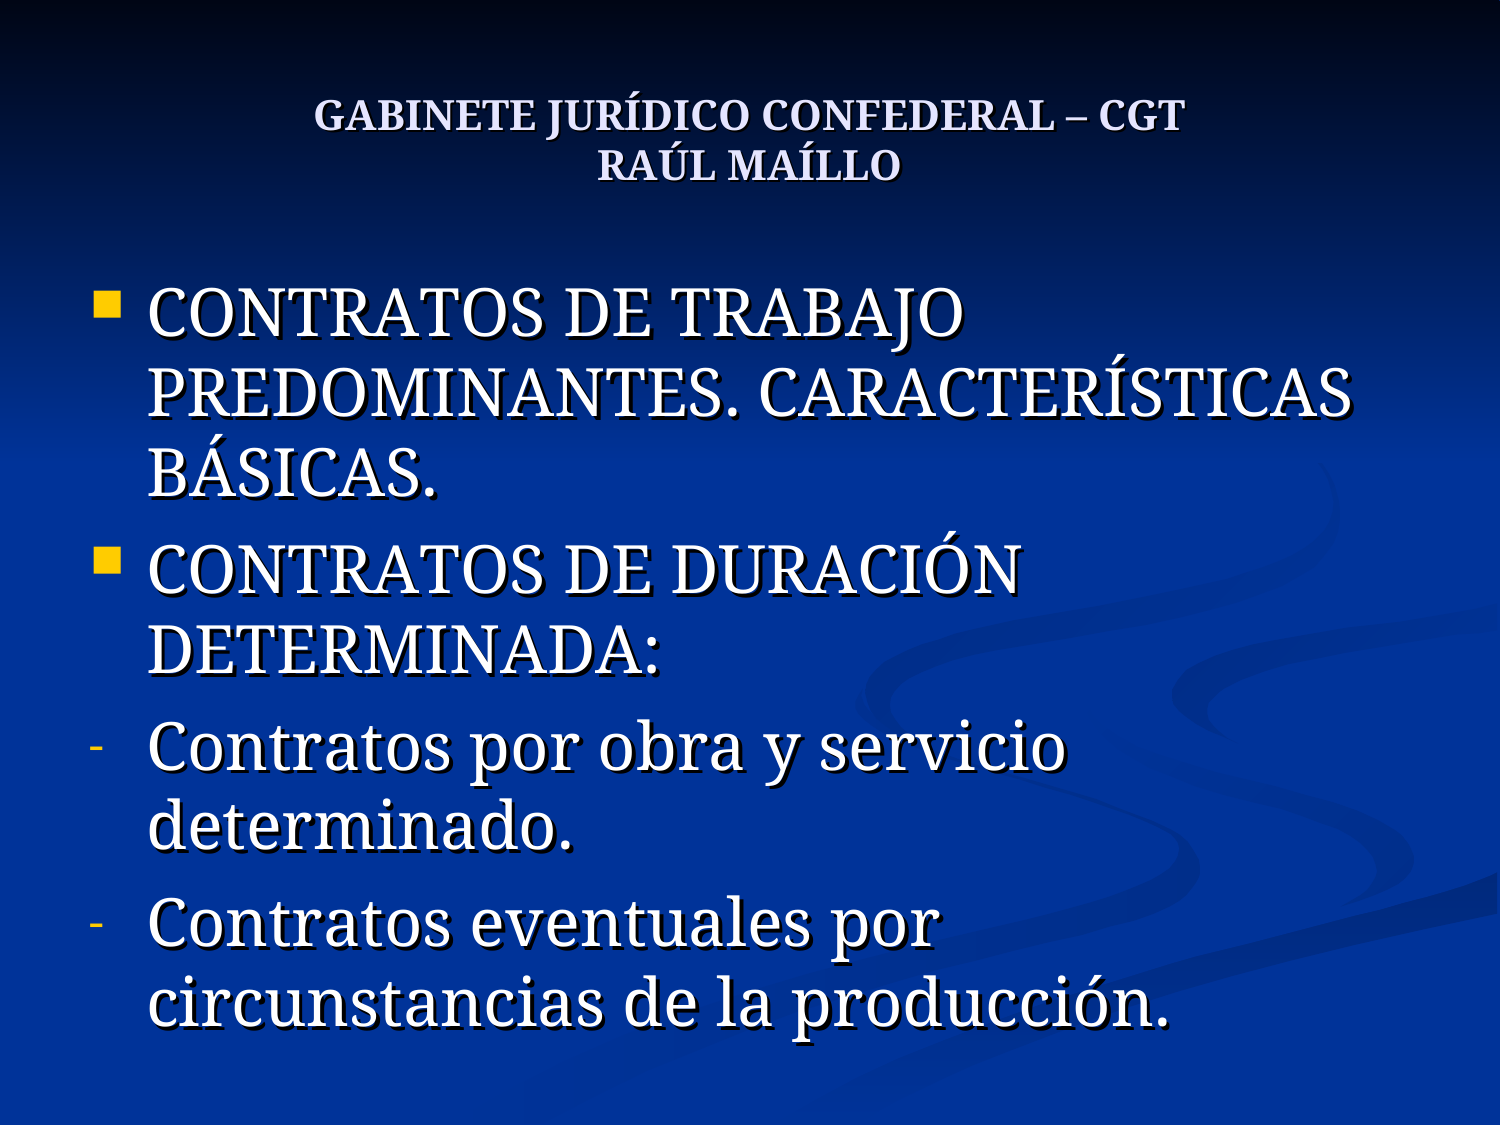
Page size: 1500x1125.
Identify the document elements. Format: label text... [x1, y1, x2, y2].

title GABINETE JURÍDICO CONFEDERAL – CGT RAÚL MAÍLLO [75, 45, 1426, 233]
list CONTRATOS DE TRABAJO PREDOMINANTES. CARACTERÍSTICAS BÁSICAS. CONTRATOS DE DURACIÓN DETERMINADA: Contratos por obra y servicio determinado. Contratos eventuales por circunstancias de la producción. [75, 262, 1426, 1125]
